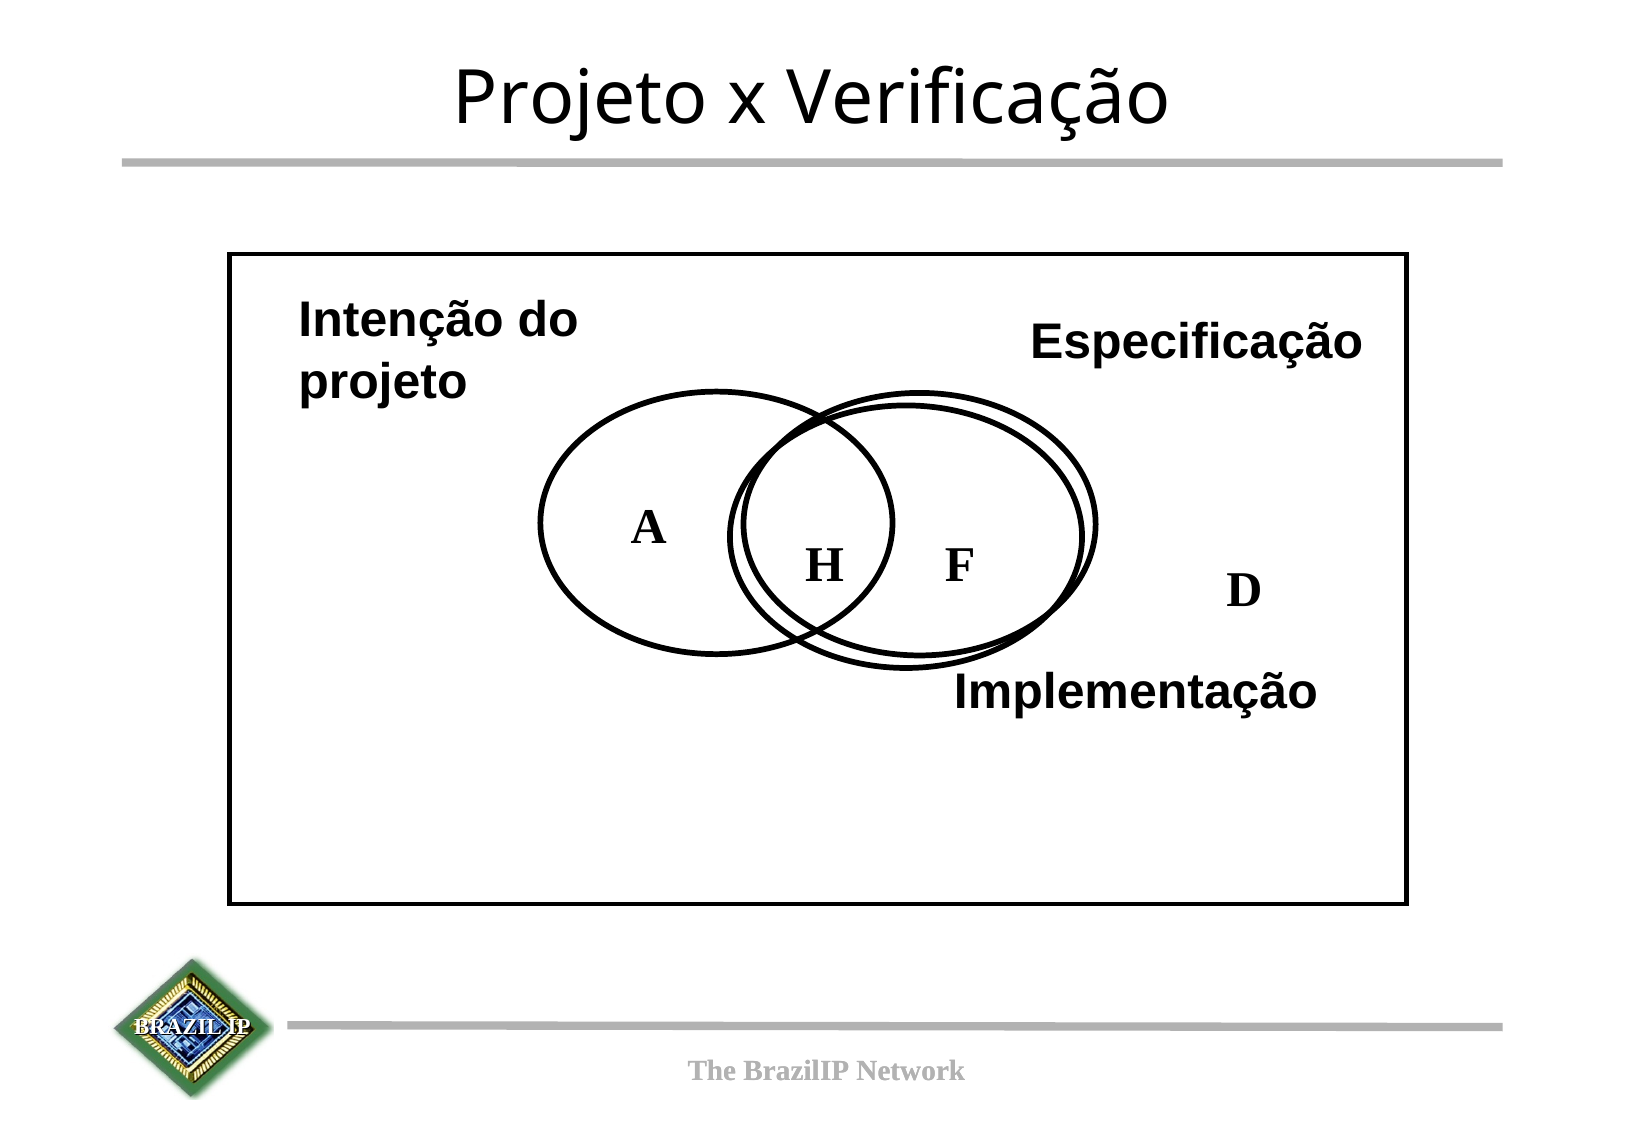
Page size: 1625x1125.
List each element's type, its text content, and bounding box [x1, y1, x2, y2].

text_box Intenção do projeto [283, 304, 608, 413]
title Projeto x Verificação [121, 41, 1503, 147]
text_box H [790, 529, 860, 601]
text_box A [615, 491, 682, 563]
text_box Especificação [1015, 306, 1379, 378]
text_box D [1211, 554, 1278, 626]
text_box F [930, 529, 991, 601]
picture [108, 953, 274, 1100]
text_box Implementação [939, 656, 1333, 728]
text_box [229, 254, 1407, 905]
